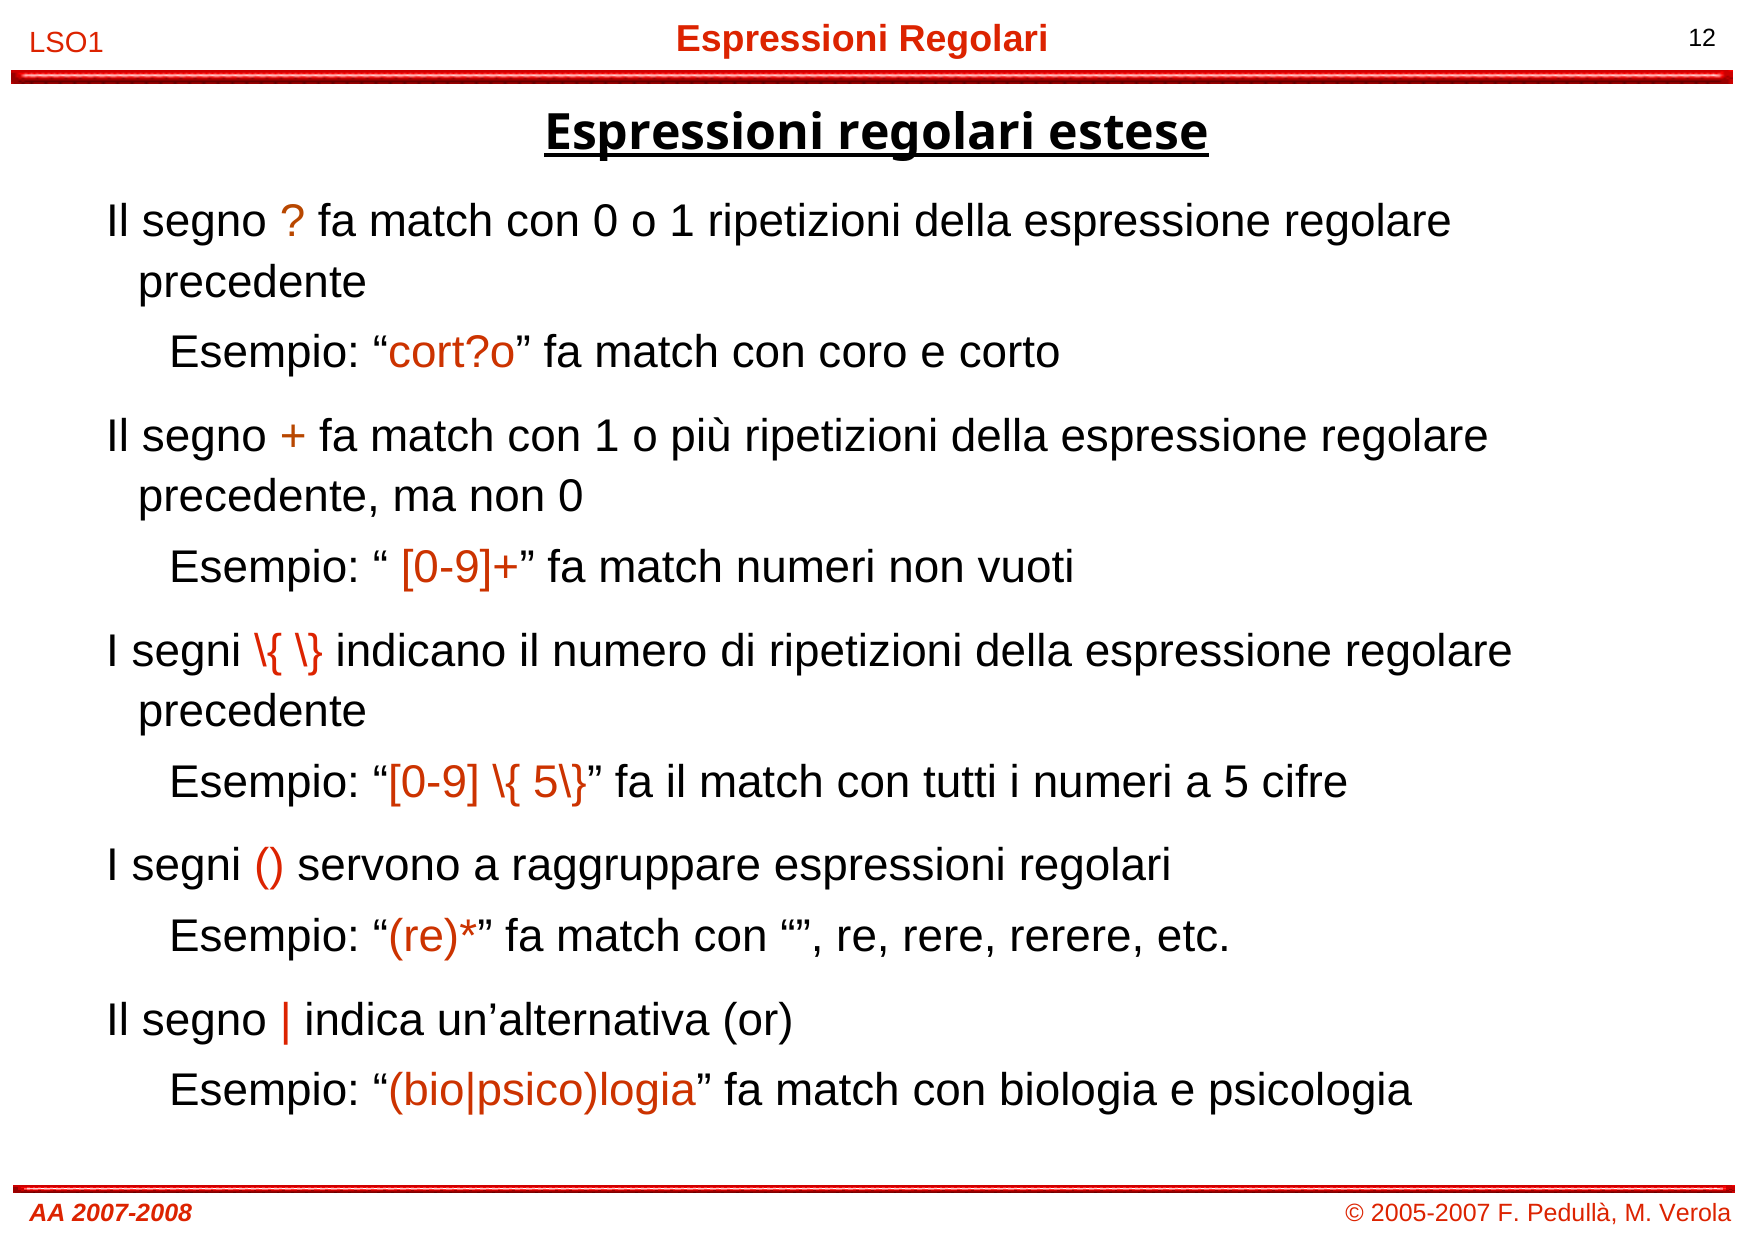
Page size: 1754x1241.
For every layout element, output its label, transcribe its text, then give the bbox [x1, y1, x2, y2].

title Espressioni regolari estese [474, 84, 1279, 178]
list Il segno ? fa match con 0 o 1 ripetizioni della espressione regolare precedente Esempio: “cort?o” fa match con coro e corto Il segno + fa match con 1 o più ripetizioni della espressione regolare precedente, ma non 0 Esempio: “ [0-9]+” fa match numeri non vuoti I segni \{ \} indicano il numero di ripetizioni della espressione regolare precedente Esempio: “[0-9] \{ 5\}” fa il match con tutti i numeri a 5 cifre I segni () servono a raggruppare espressioni regolari Esempio: “(re)*” fa match con “”, re, rere, rerere, etc. Il segno | indica un’alternativa (or) Esempio: “(bio|psico)logia” fa match con biologia e psicologia [60, 178, 1698, 1115]
picture [11, 70, 1733, 84]
picture [13, 1185, 1735, 1193]
